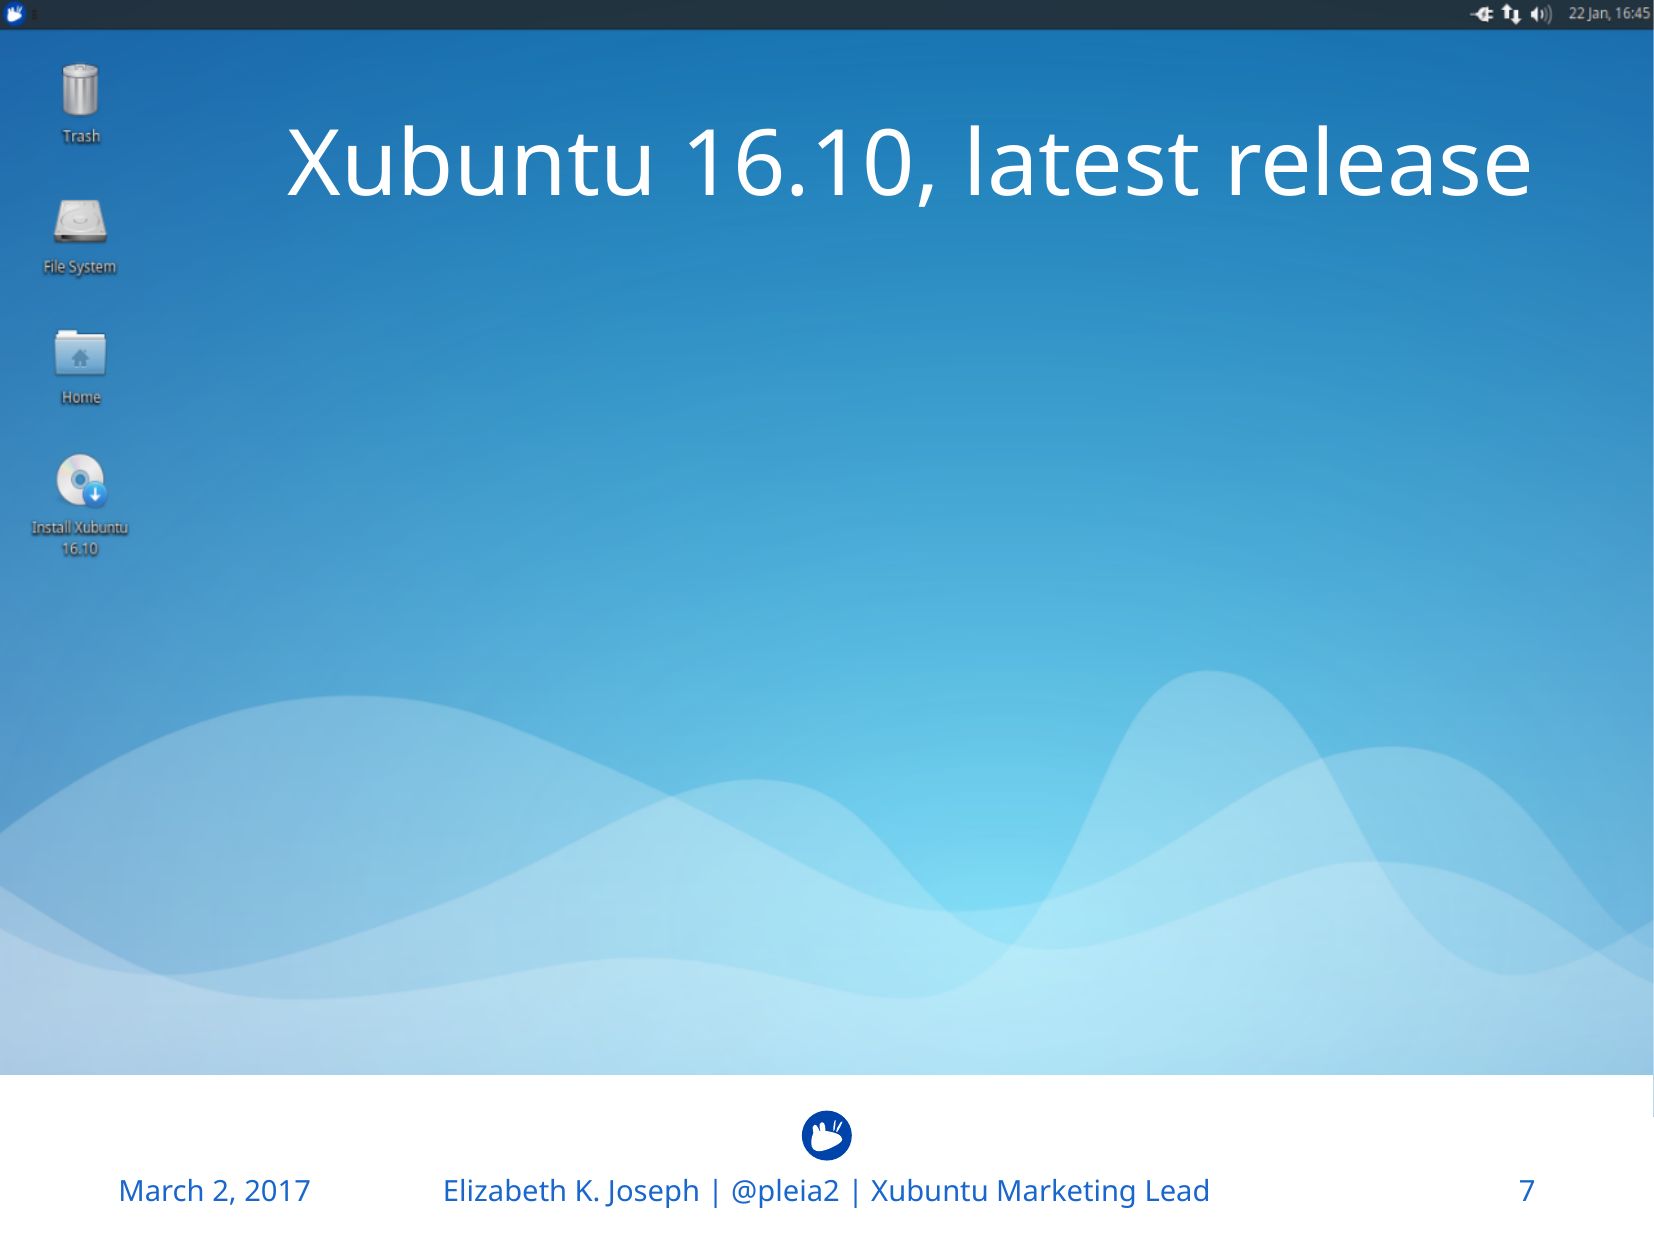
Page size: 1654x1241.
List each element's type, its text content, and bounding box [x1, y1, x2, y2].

picture [0, 0, 1654, 1117]
title Xubuntu 16.10, latest release [118, 88, 1536, 231]
